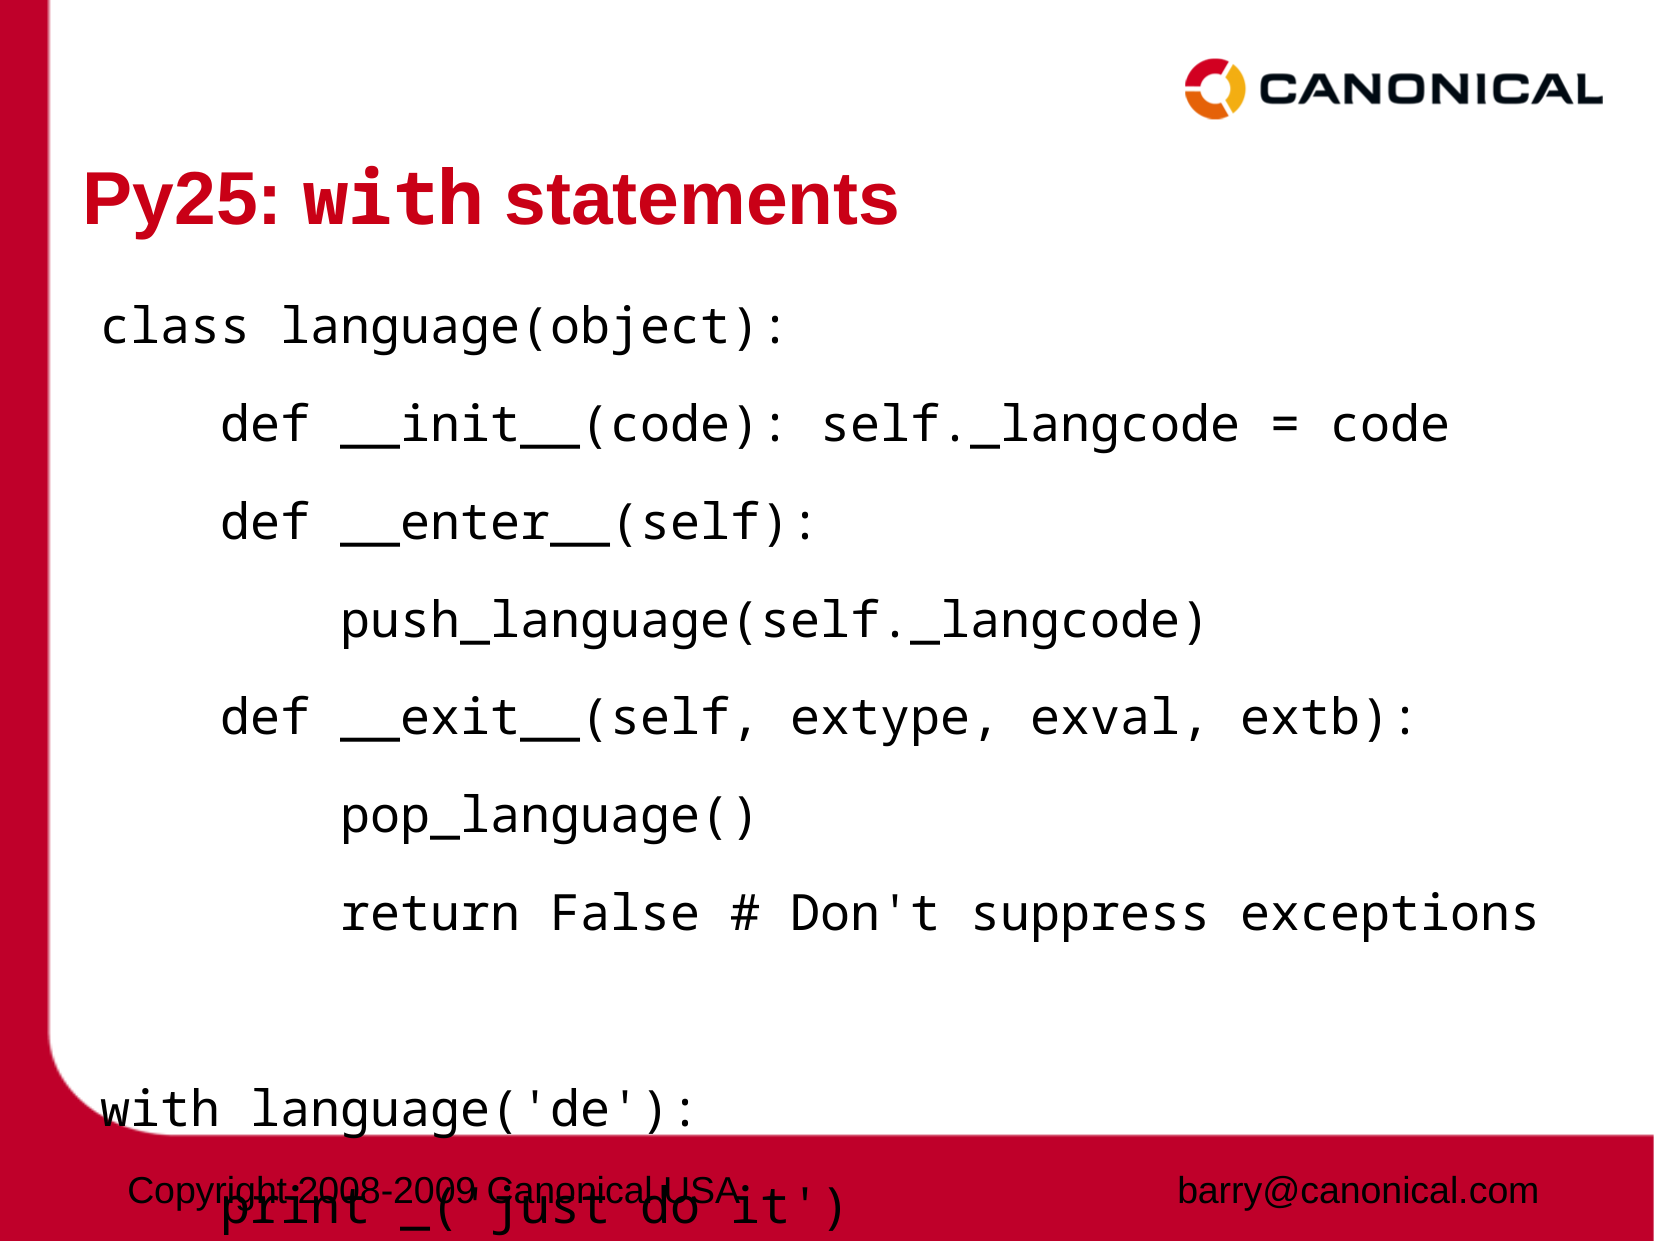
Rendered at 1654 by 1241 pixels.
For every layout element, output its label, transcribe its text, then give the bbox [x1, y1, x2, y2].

picture [0, 0, 1654, 1241]
title Py25: with statements [82, 104, 1571, 287]
list class language(object): def __init__(code): self._langcode = code def __enter__(self): push_language(self._langcode) def __exit__(self, extype, exval, extb): pop_language() return False # Don't suppress exceptions with language('de'): print _('just do it') [82, 290, 1571, 1124]
